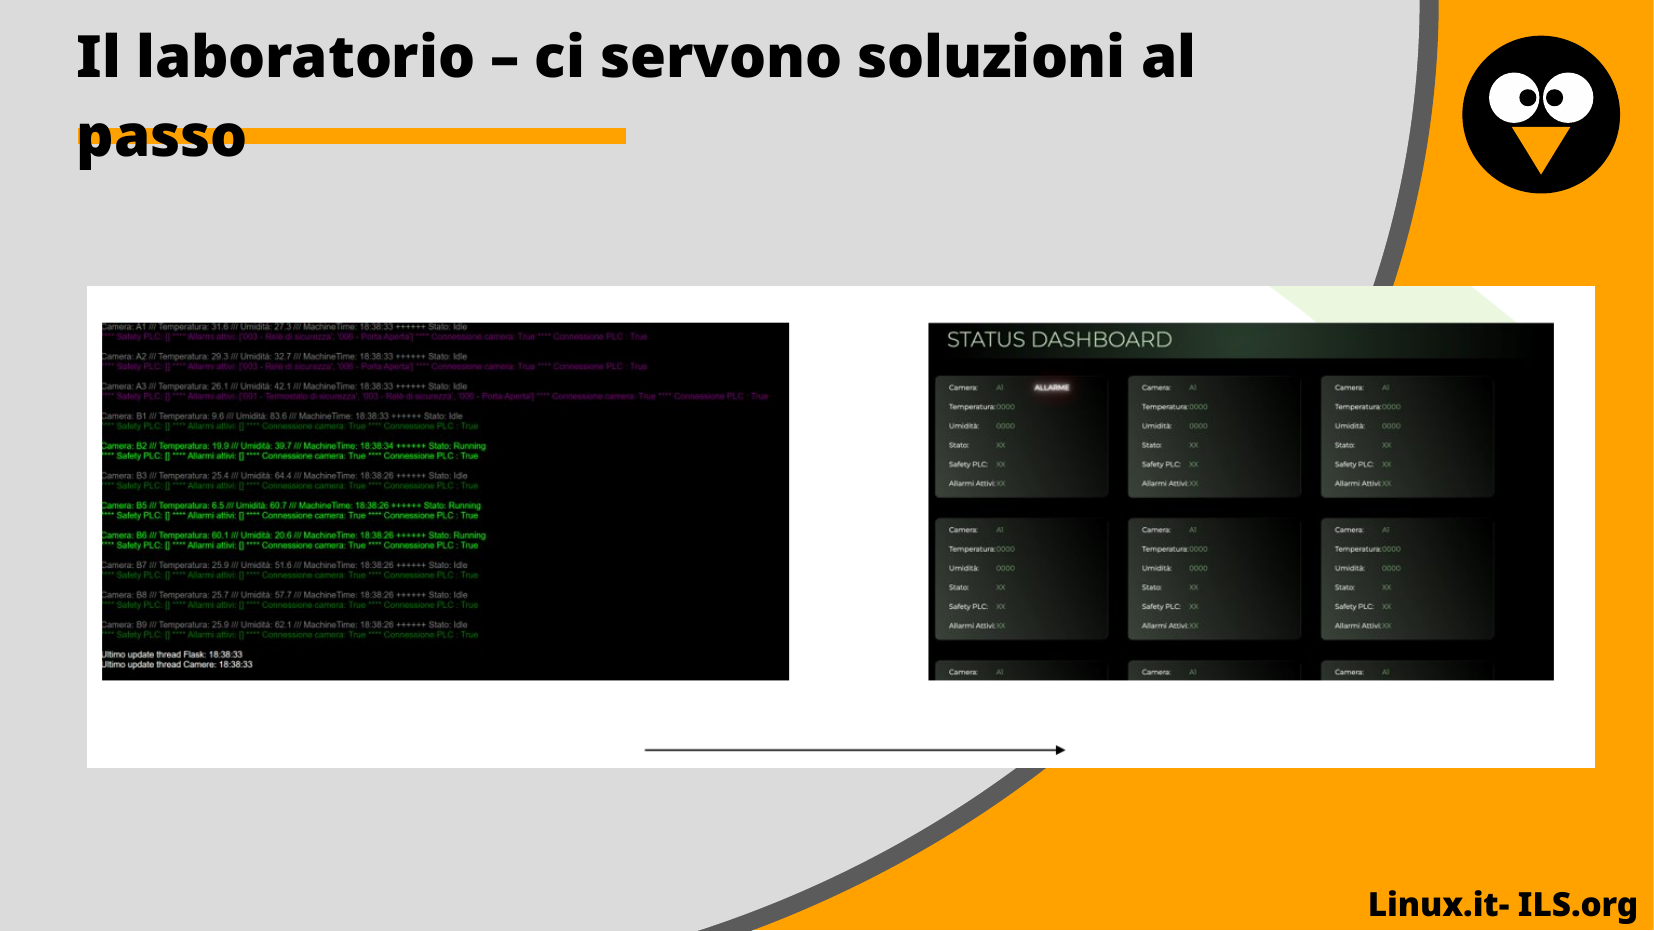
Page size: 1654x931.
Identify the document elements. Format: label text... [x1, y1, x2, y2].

text_box Linux.it- ILS.org [1346, 873, 1654, 927]
title Il laboratorio – ci servono soluzioni al passo [76, 28, 1264, 161]
picture [87, 286, 1595, 768]
